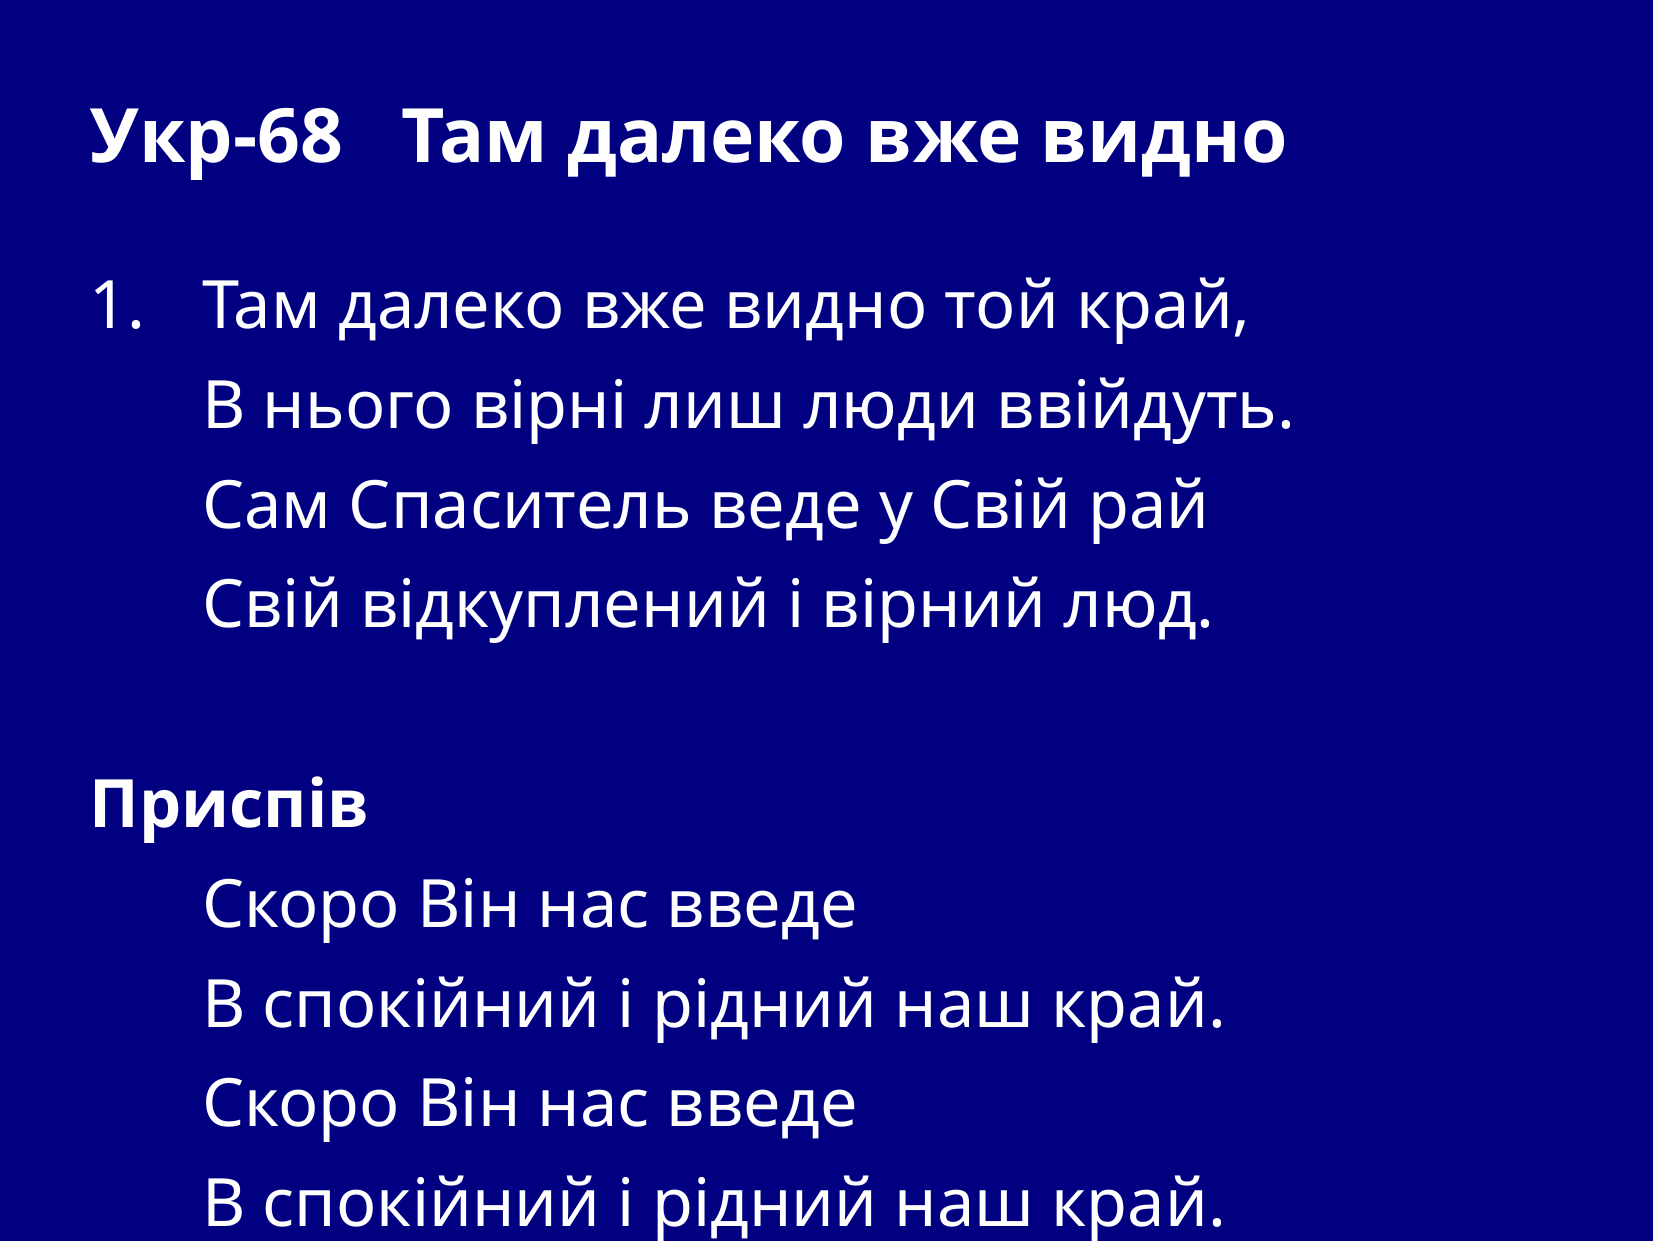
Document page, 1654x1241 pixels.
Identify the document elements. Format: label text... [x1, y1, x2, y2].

text_box 1. Там далеко вже видно той край, В нього вірні лиш люди ввійдуть. Сам Спаситель веде у Свій рай Свій відкуплений і вірний люд. Приспів Скоро Він нас введе В спокійний і рідний наш край. Скоро Він нас введе В спокійний і рідний наш край. [75, 188, 1576, 1163]
text_box Укр-68 Там далеко вже видно [75, 75, 1576, 188]
